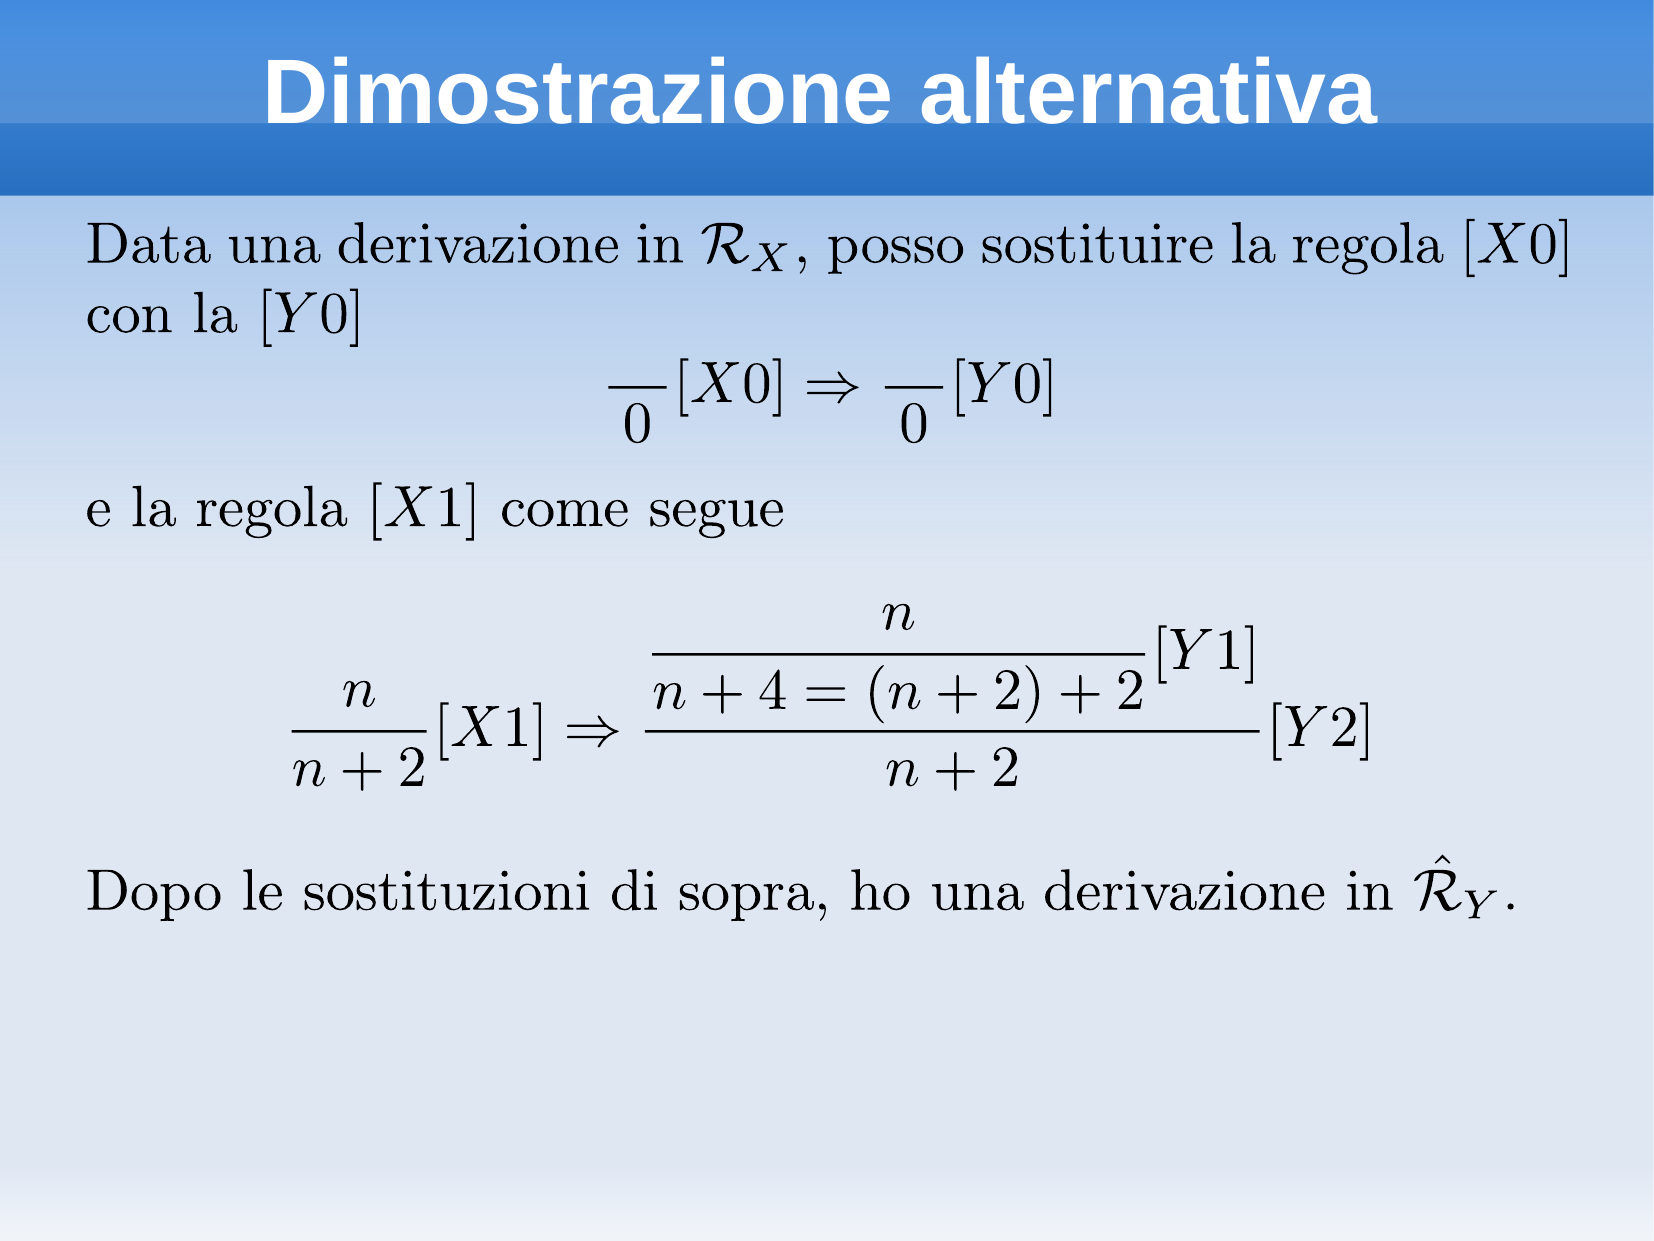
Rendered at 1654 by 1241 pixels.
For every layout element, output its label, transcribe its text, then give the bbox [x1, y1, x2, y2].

text_box [85, 218, 1574, 922]
title Dimostrazione alternativa [76, 0, 1565, 196]
picture [0, 0, 1654, 1241]
